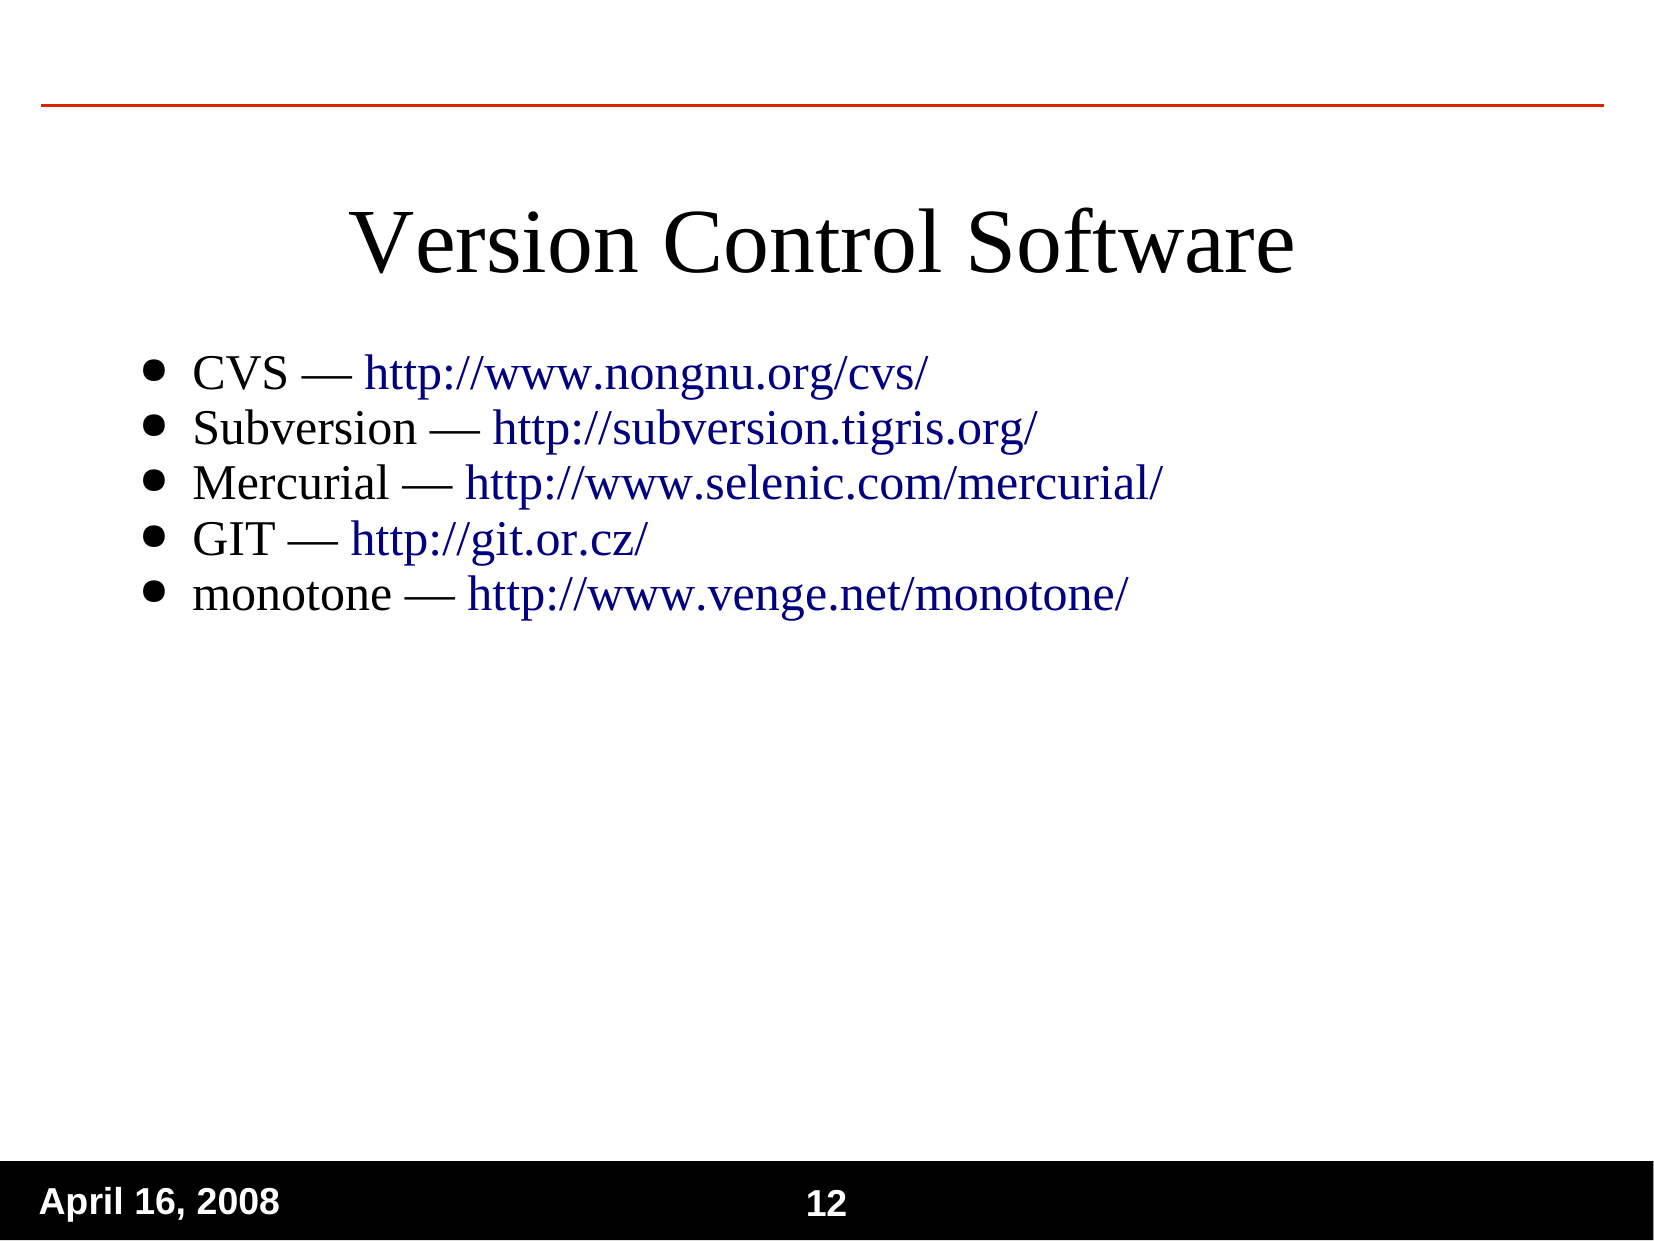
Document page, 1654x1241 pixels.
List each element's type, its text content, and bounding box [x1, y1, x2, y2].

title Version Control Software [117, 137, 1530, 346]
list CVS — http://www.nongnu.org/cvs/ Subversion — http://subversion.tigris.org/ Mercurial — http://www.selenic.com/mercurial/ GIT — http://git.or.cz/ monotone — http://www.venge.net/monotone/ [121, 344, 1534, 1127]
